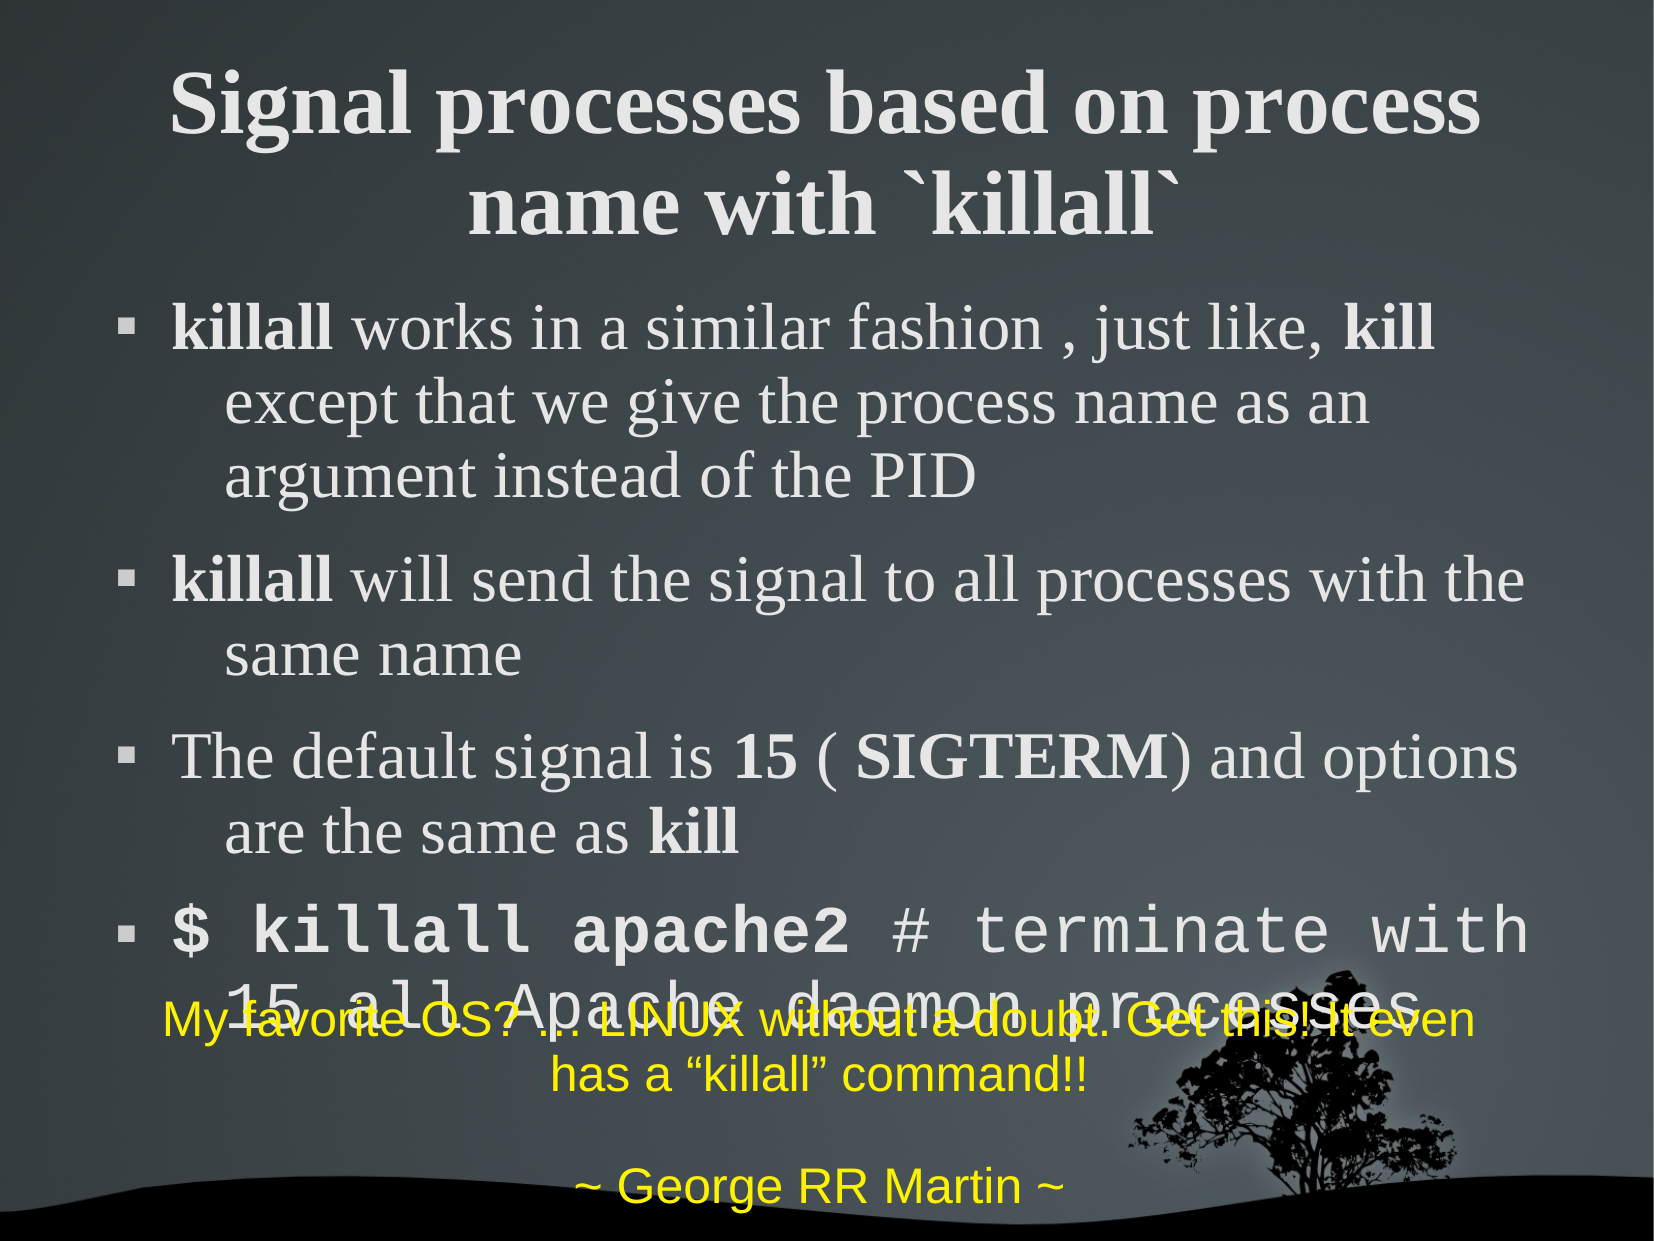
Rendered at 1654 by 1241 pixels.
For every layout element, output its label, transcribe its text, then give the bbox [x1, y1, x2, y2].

title Signal processes based on process name with `killall` [82, 33, 1571, 273]
text_box My favorite OS? … LINUX without a doubt. Get this! It even has a “killall” command!! ~ George RR Martin ~ [147, 983, 1518, 1187]
list killall works in a similar fashion , just like, kill except that we give the process name as an argument instead of the PID killall will send the signal to all processes with the same name The default signal is 15 ( SIGTERM) and options are the same as kill $ killall apache2 # terminate with 15 all Apache daemon processes [82, 290, 1571, 1145]
picture [0, 0, 1654, 1241]
